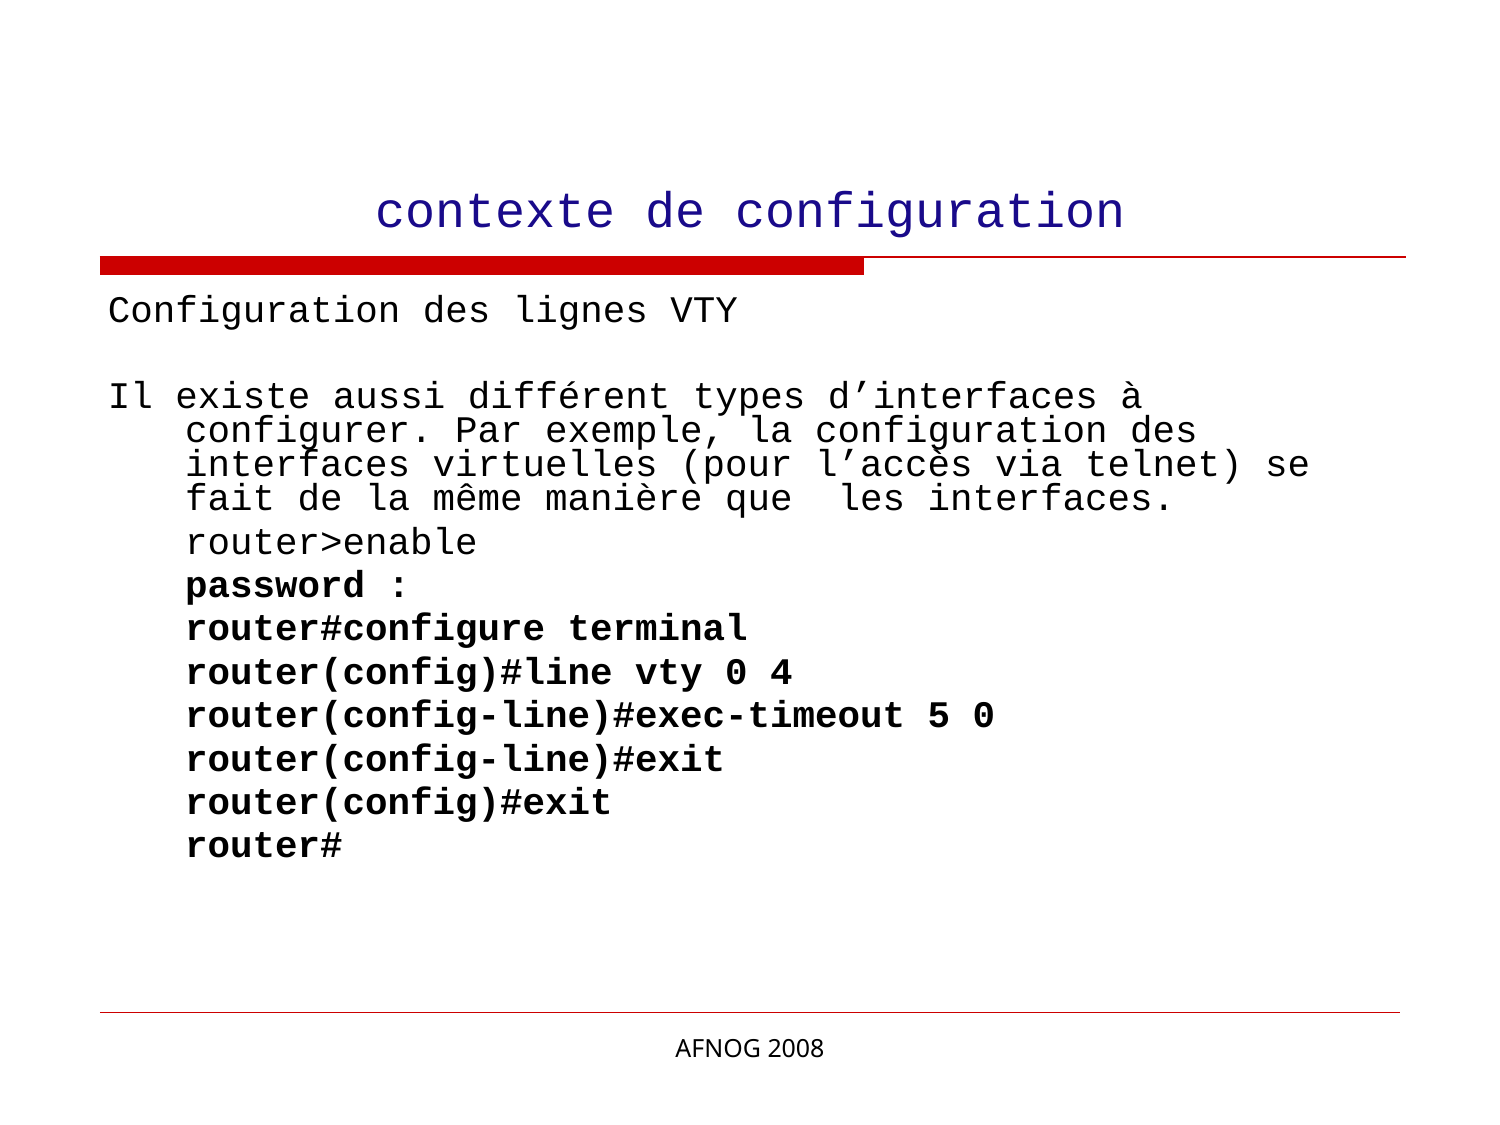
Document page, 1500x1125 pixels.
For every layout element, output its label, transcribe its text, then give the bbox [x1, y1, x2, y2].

title contexte de configuration [94, 49, 1407, 250]
text_box AFNOG 2008 [512, 1024, 988, 1103]
list Configuration des lignes VTY Il existe aussi différent types d’interfaces à configurer. Par exemple, la configuration des interfaces virtuelles (pour l’accès via telnet) se fait de la même manière que les interfaces. router>enable password : router#configure terminal router(config)#line vty 0 4 router(config-line)#exec-timeout 5 0 router(config-line)#exit router(config)#exit router# [92, 287, 1406, 988]
